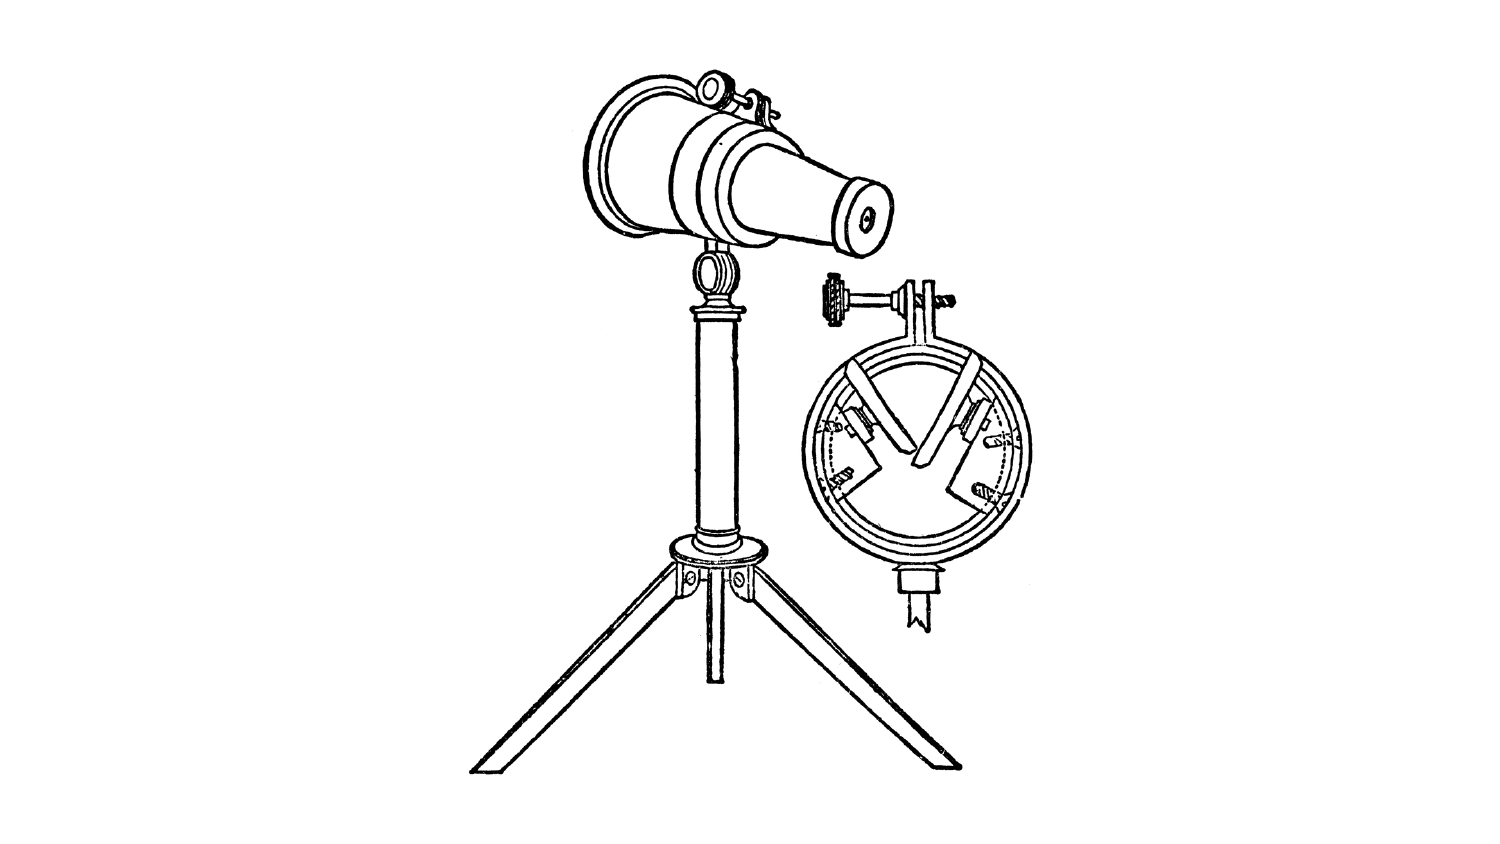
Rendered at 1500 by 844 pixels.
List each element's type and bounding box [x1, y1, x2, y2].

picture [465, 66, 1035, 777]
